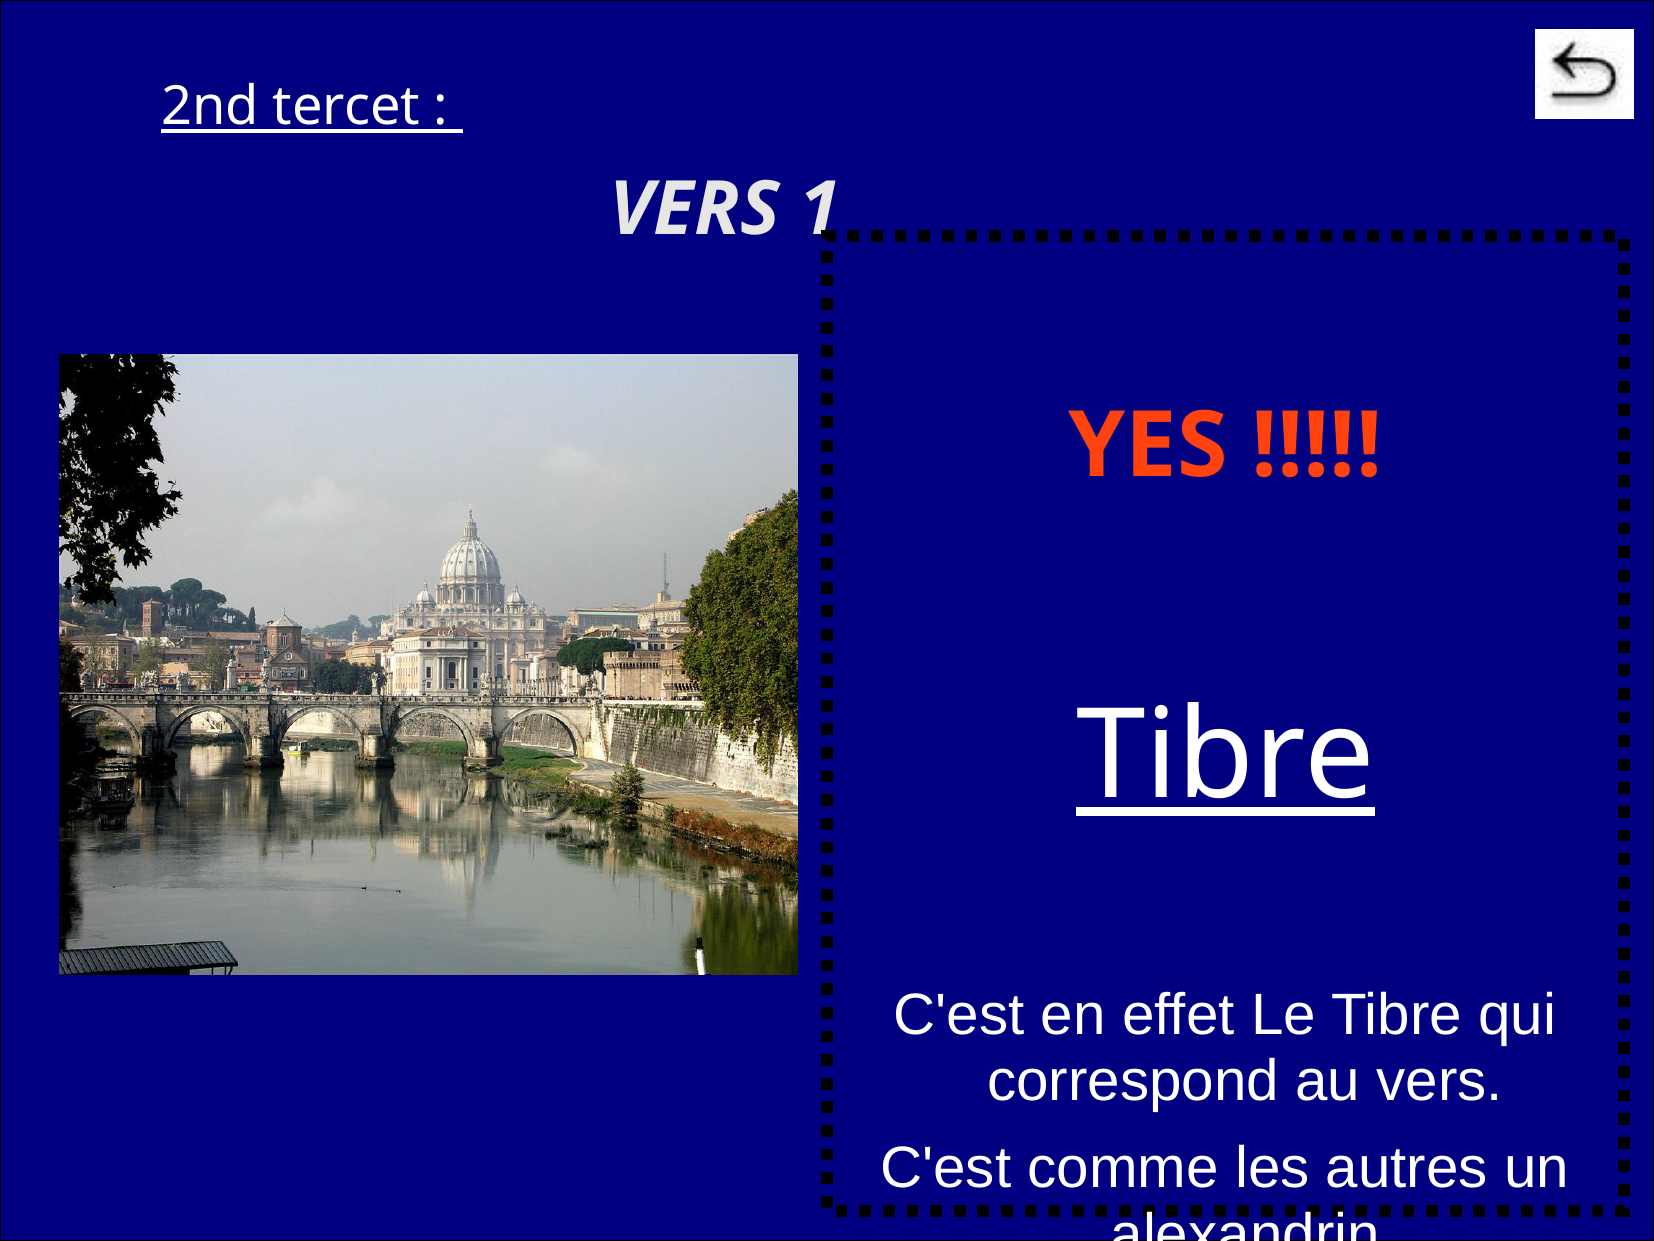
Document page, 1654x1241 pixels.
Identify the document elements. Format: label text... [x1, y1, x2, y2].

list YES !!!!! Tibre C'est en effet Le Tibre qui correspond au vers. C'est comme les autres un alexandrin. [826, 236, 1625, 1211]
text_box [1163, 1226, 1180, 1236]
text_box [1290, 1226, 1305, 1241]
text_box 2nd tercet : [122, 59, 502, 151]
text_box [1152, 1211, 1308, 1241]
text_box [0, 0, 1654, 1241]
picture [1535, 29, 1634, 119]
text_box VERS 1 [565, 67, 886, 240]
text_box [1356, 1227, 1370, 1241]
text_box [1259, 1227, 1273, 1241]
picture [59, 354, 798, 975]
